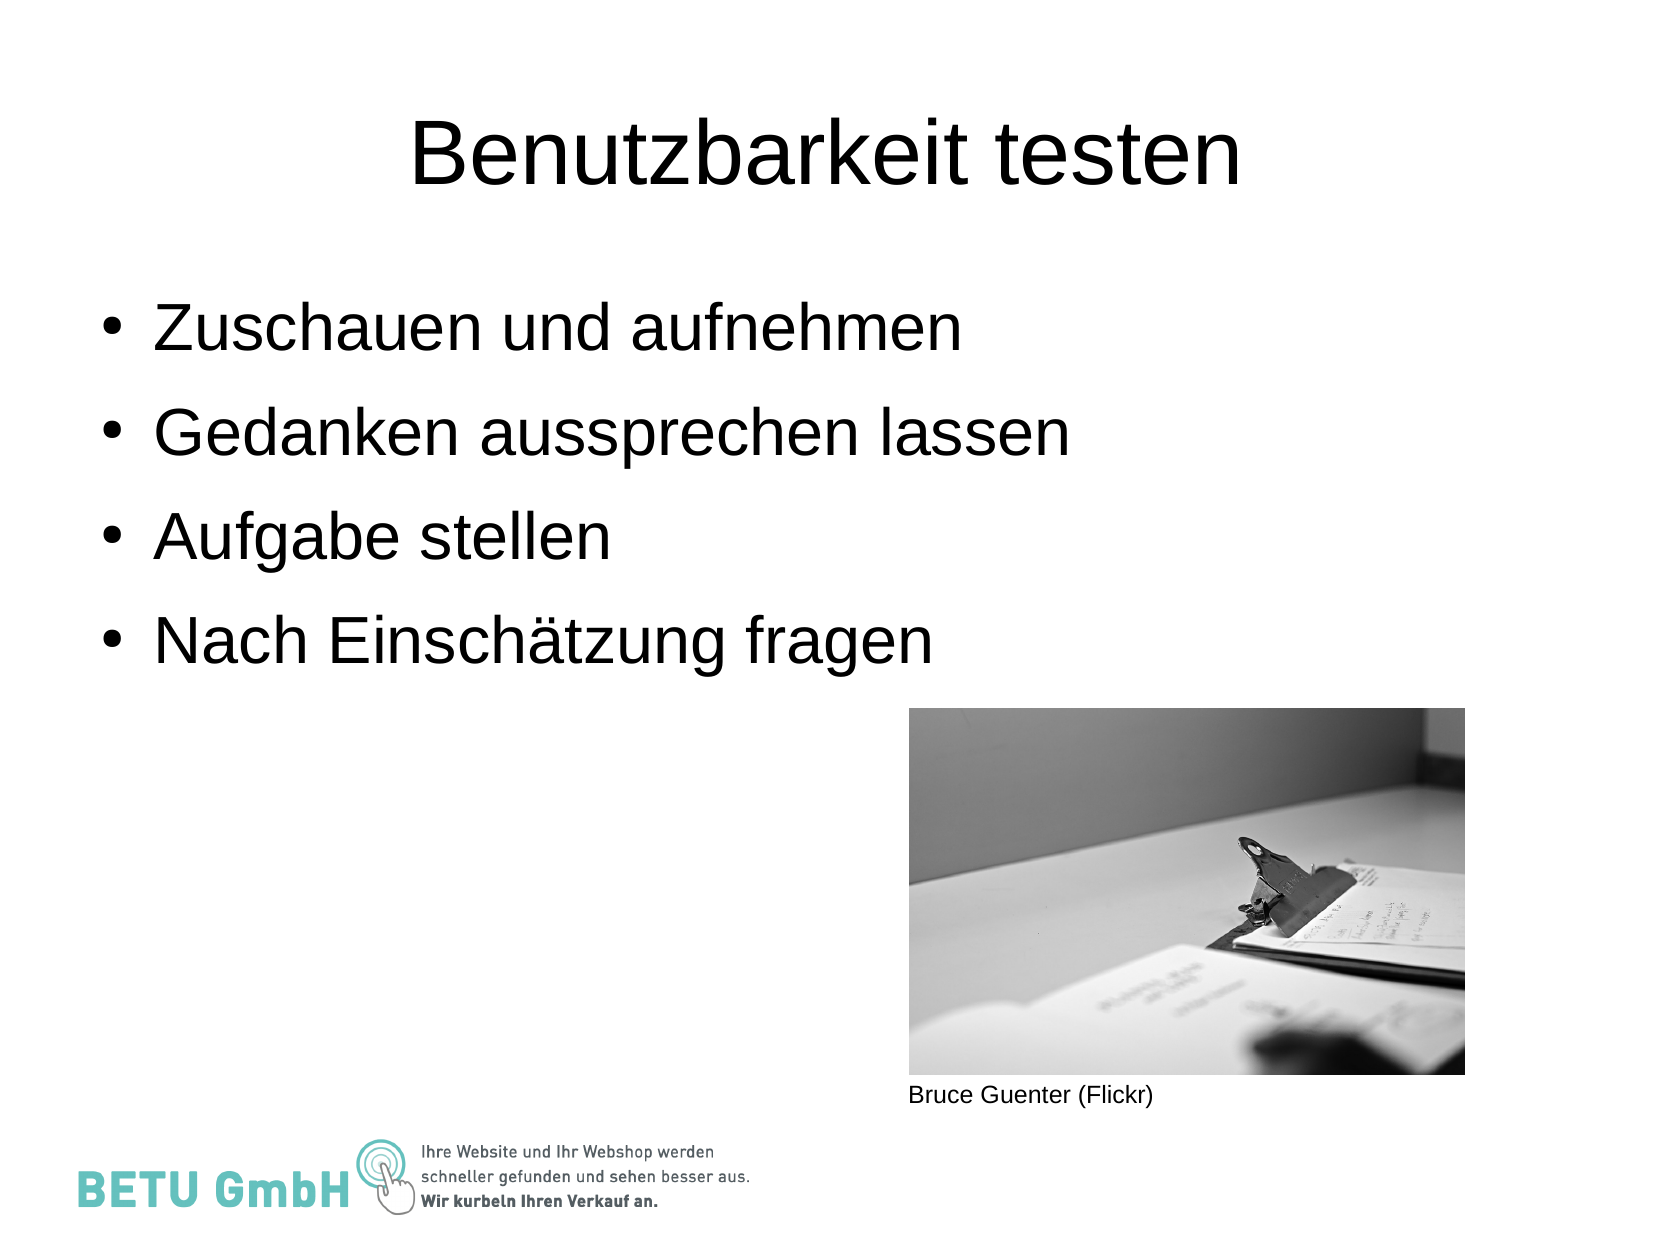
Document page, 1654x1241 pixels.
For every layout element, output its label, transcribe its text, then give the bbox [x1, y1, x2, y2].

list Zuschauen und aufnehmen Gedanken aussprechen lassen Aufgabe stellen Nach Einschätzung fragen [82, 290, 1571, 1010]
title Benutzbarkeit testen [82, 49, 1571, 257]
picture [70, 1138, 815, 1216]
text_box Bruce Guenter (Flickr) [893, 1073, 1182, 1117]
picture [909, 708, 1465, 1075]
